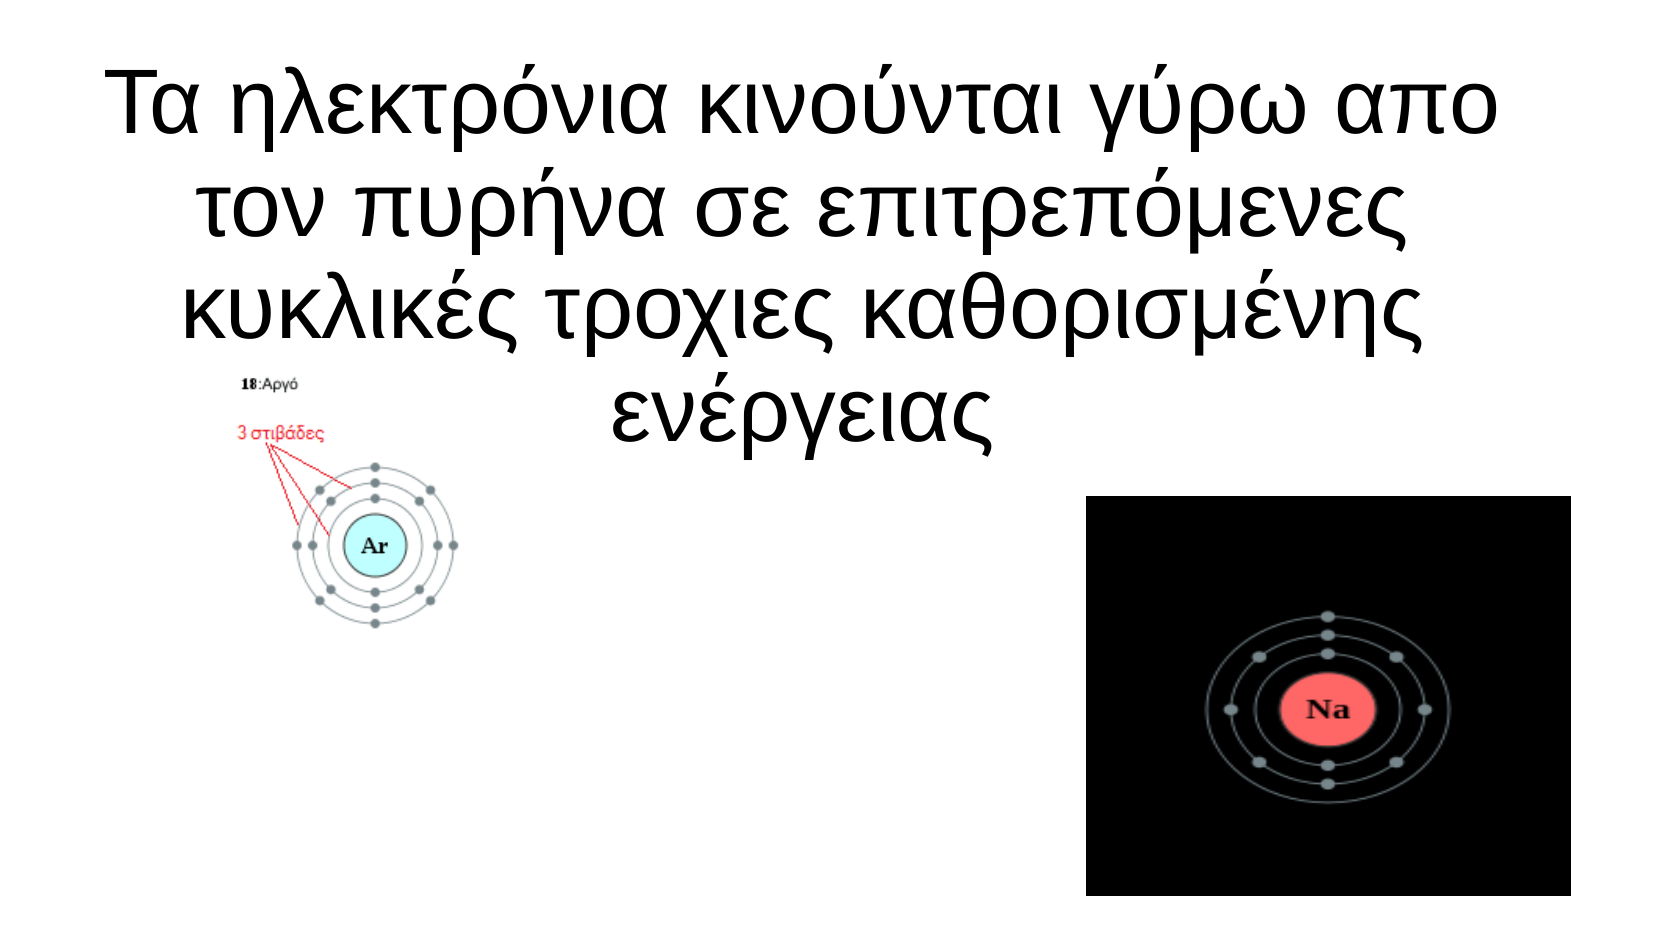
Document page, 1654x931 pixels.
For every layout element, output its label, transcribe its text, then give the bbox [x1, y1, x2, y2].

picture [219, 366, 532, 703]
picture [1086, 496, 1571, 896]
title Τα ηλεκτρόνια κινούνται γύρω απο τον πυρήνα σε επιτρεπόμενες κυκλικές τροχιες καθορισμένης ενέργειας [59, 50, 1548, 461]
